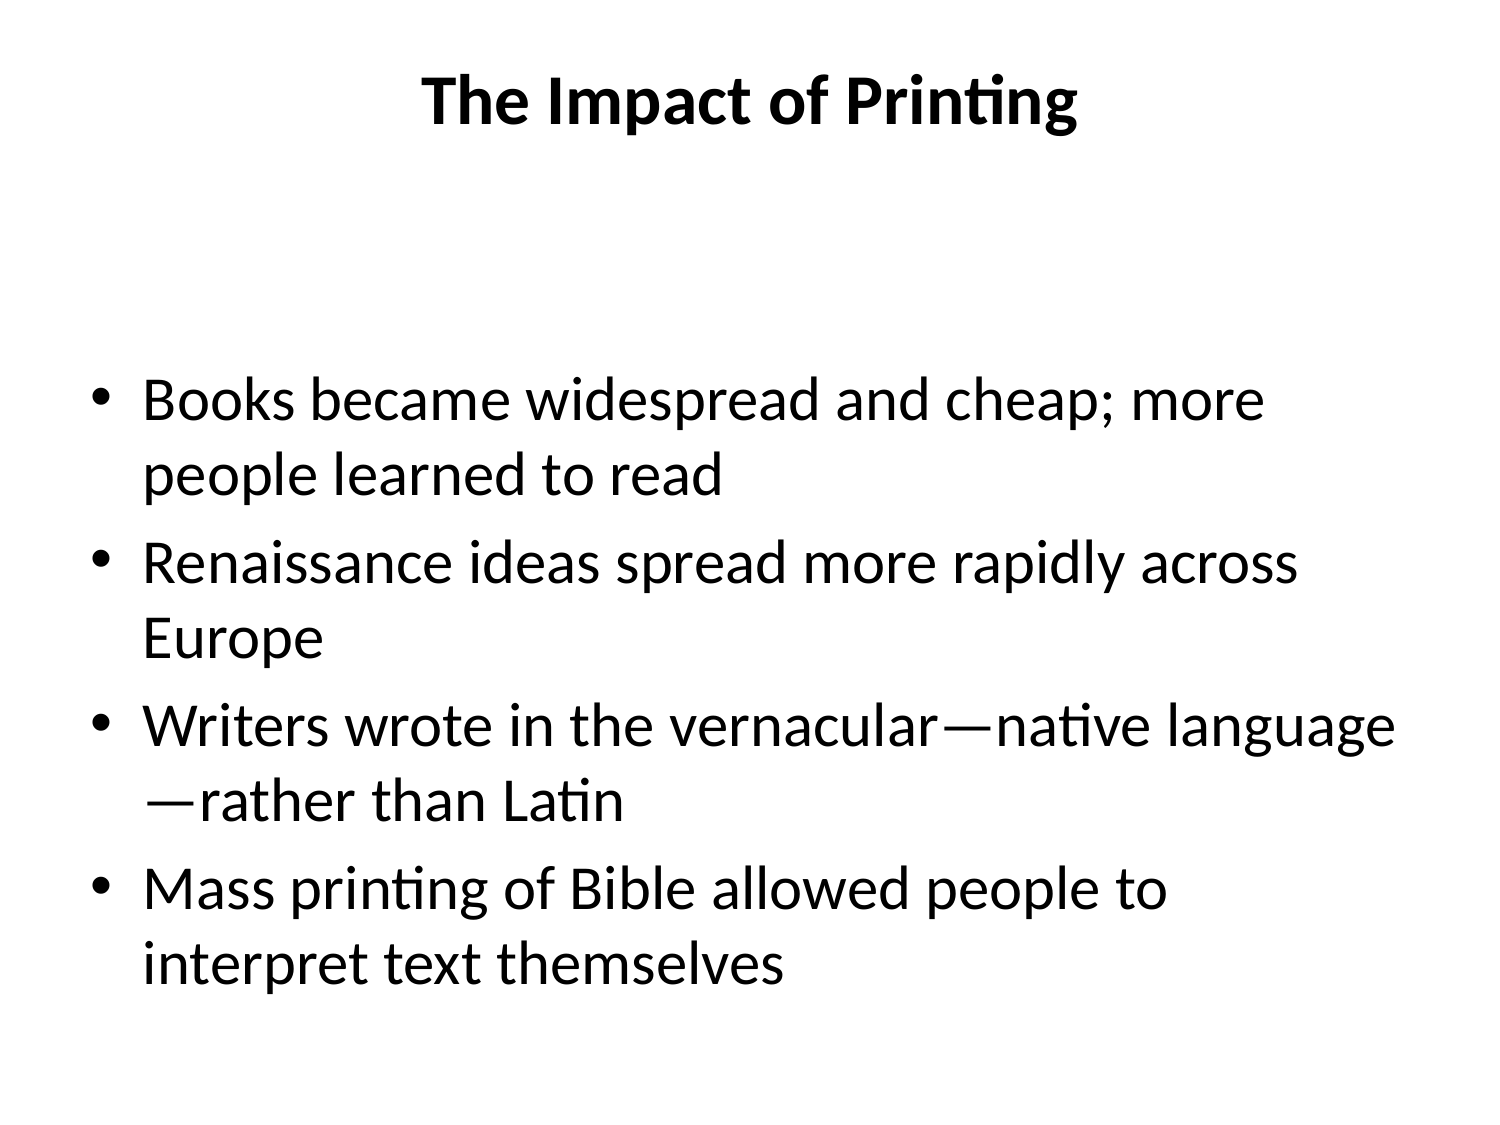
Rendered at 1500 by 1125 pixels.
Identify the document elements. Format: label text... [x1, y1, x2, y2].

list Books became widespread and cheap; more people learned to read Renaissance ideas spread more rapidly across Europe Writers wrote in the vernacular—native language—rather than Latin Mass printing of Bible allowed people to interpret text themselves [75, 262, 1425, 1005]
title The Impact of Printing [75, 45, 1425, 233]
